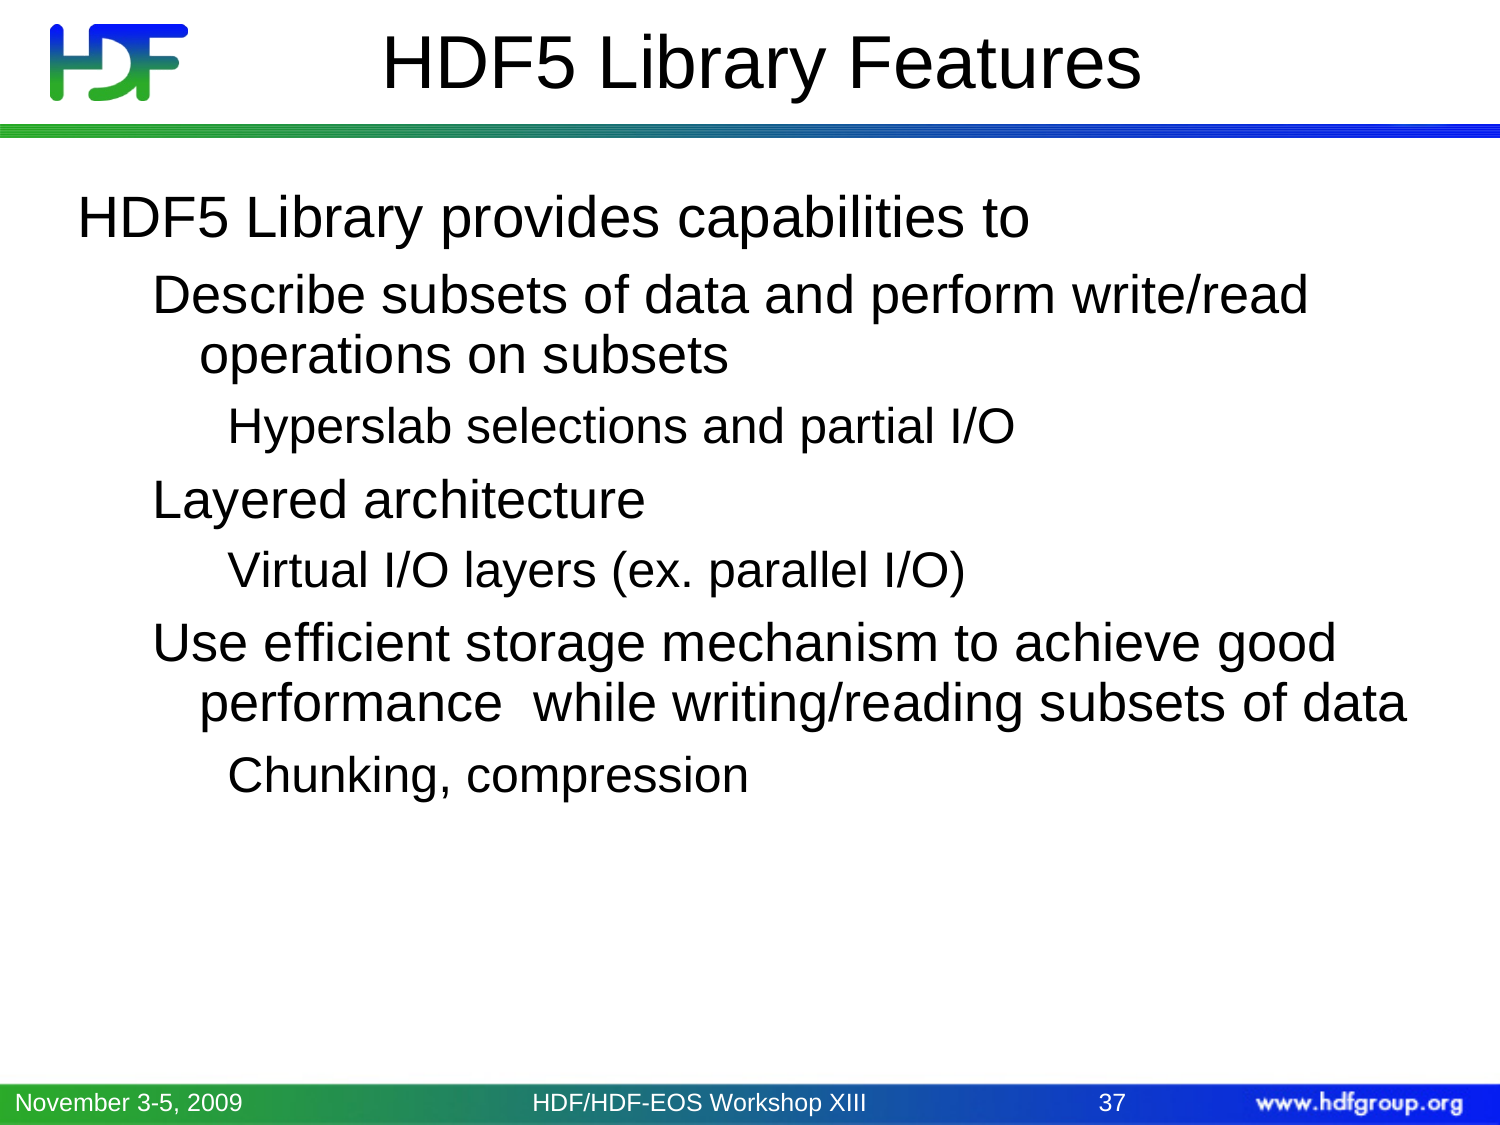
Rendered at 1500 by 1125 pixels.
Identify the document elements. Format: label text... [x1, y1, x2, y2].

title HDF5 Library Features [187, 13, 1338, 113]
list HDF5 Library provides capabilities to Describe subsets of data and perform write/read operations on subsets Hyperslab selections and partial I/O Layered architecture Virtual I/O layers (ex. parallel I/O) Use efficient storage mechanism to achieve good performance while writing/reading subsets of data Chunking, compression [62, 177, 1450, 961]
text_box <number> [1049, 1087, 1176, 1125]
text_box November 3-5, 2009 [0, 1087, 301, 1125]
picture [0, 0, 1500, 1125]
text_box HDF/HDF-EOS Workshop XIII [374, 1087, 1026, 1125]
